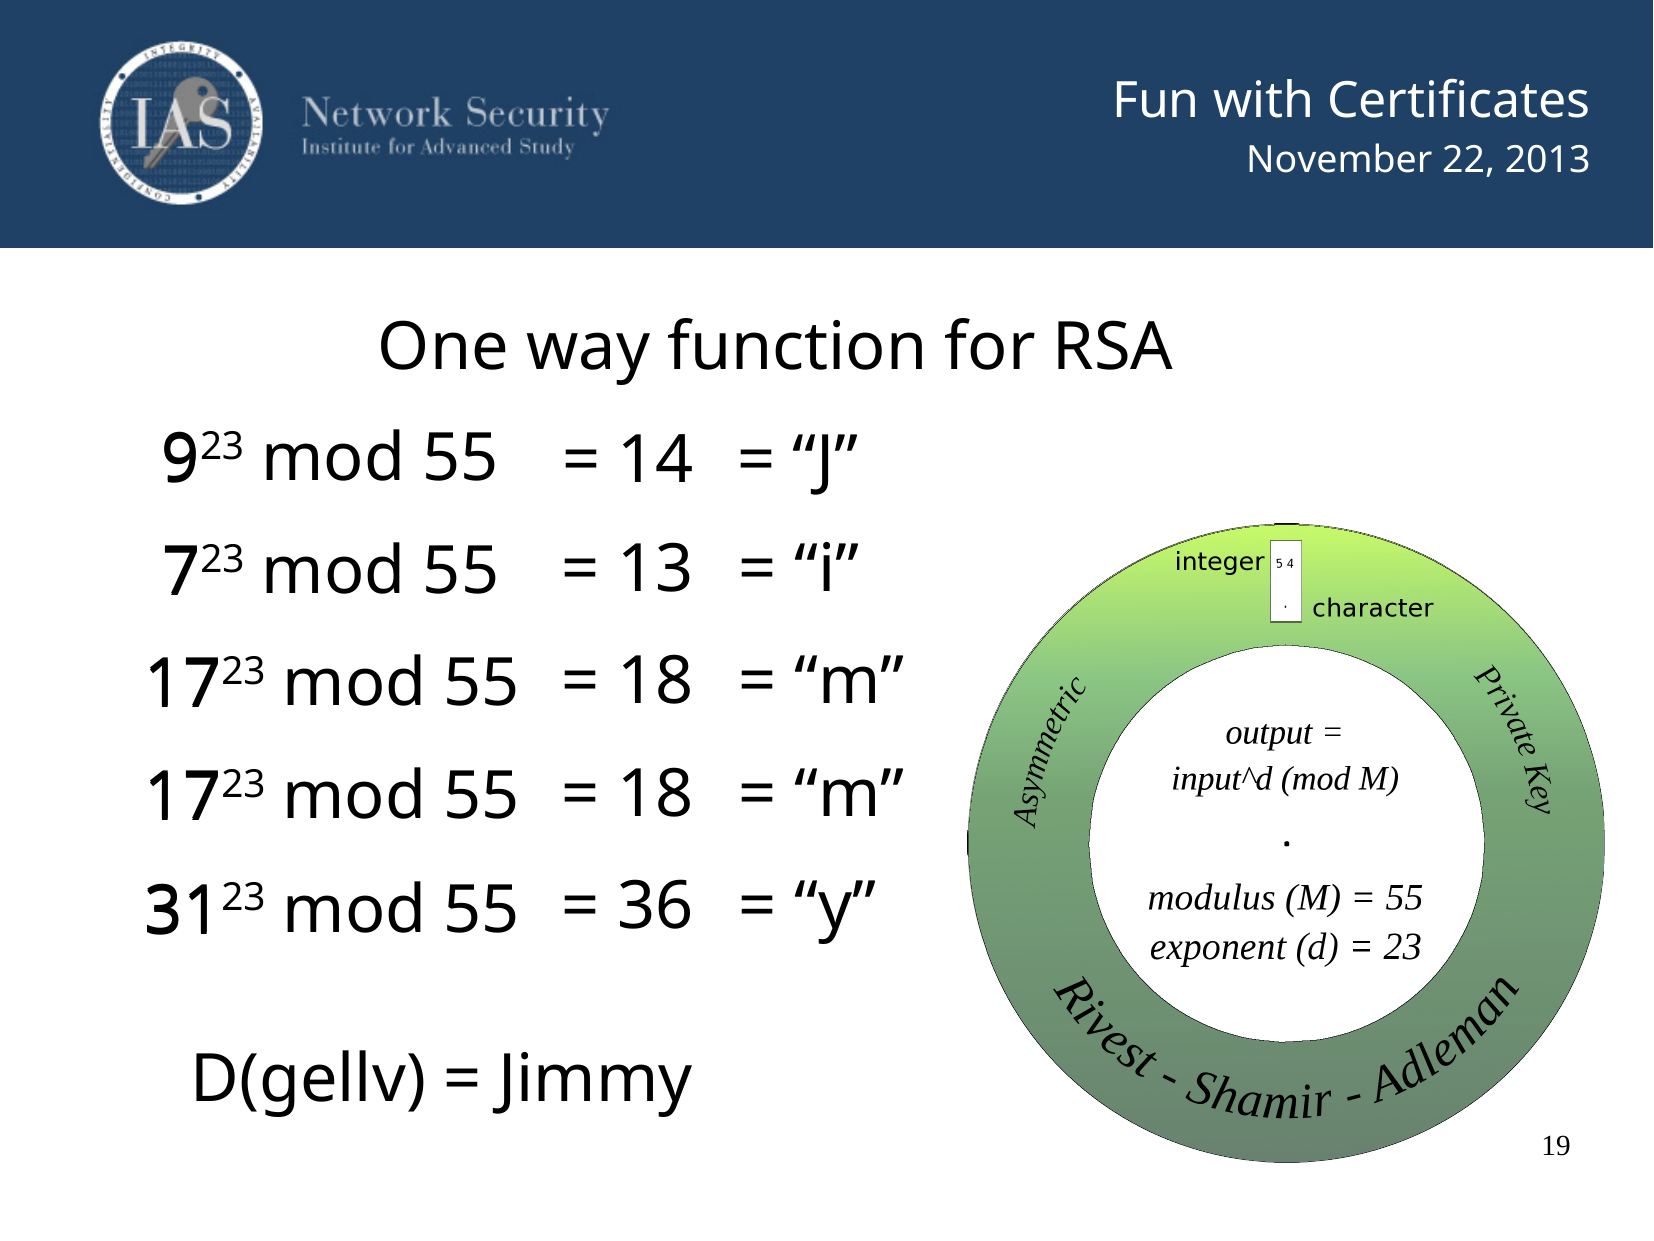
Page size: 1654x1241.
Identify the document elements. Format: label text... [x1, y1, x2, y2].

text_box D(gellv) = Jimmy [175, 1022, 775, 1116]
picture [967, 523, 1605, 1163]
text_box = 36 [547, 849, 724, 943]
text_box = “J” [722, 403, 914, 497]
text_box = “m” [724, 737, 965, 831]
text_box 723 mod 55 [130, 514, 549, 610]
text_box 1723 mod 55 [130, 626, 570, 722]
text_box = “i” [724, 513, 919, 606]
text_box = 13 [547, 513, 724, 606]
text_box = 18 [547, 625, 724, 718]
text_box 923 mod 55 [129, 401, 548, 497]
picture [0, 0, 1653, 248]
text_box 3123 mod 55 [130, 853, 570, 948]
text_box = “y” [724, 849, 937, 943]
text_box = “m” [724, 625, 965, 718]
text_box = 18 [547, 737, 724, 831]
text_box 1723 mod 55 [130, 739, 570, 835]
text_box = 14 [547, 404, 722, 497]
text_box One way function for RSA [363, 290, 1249, 384]
